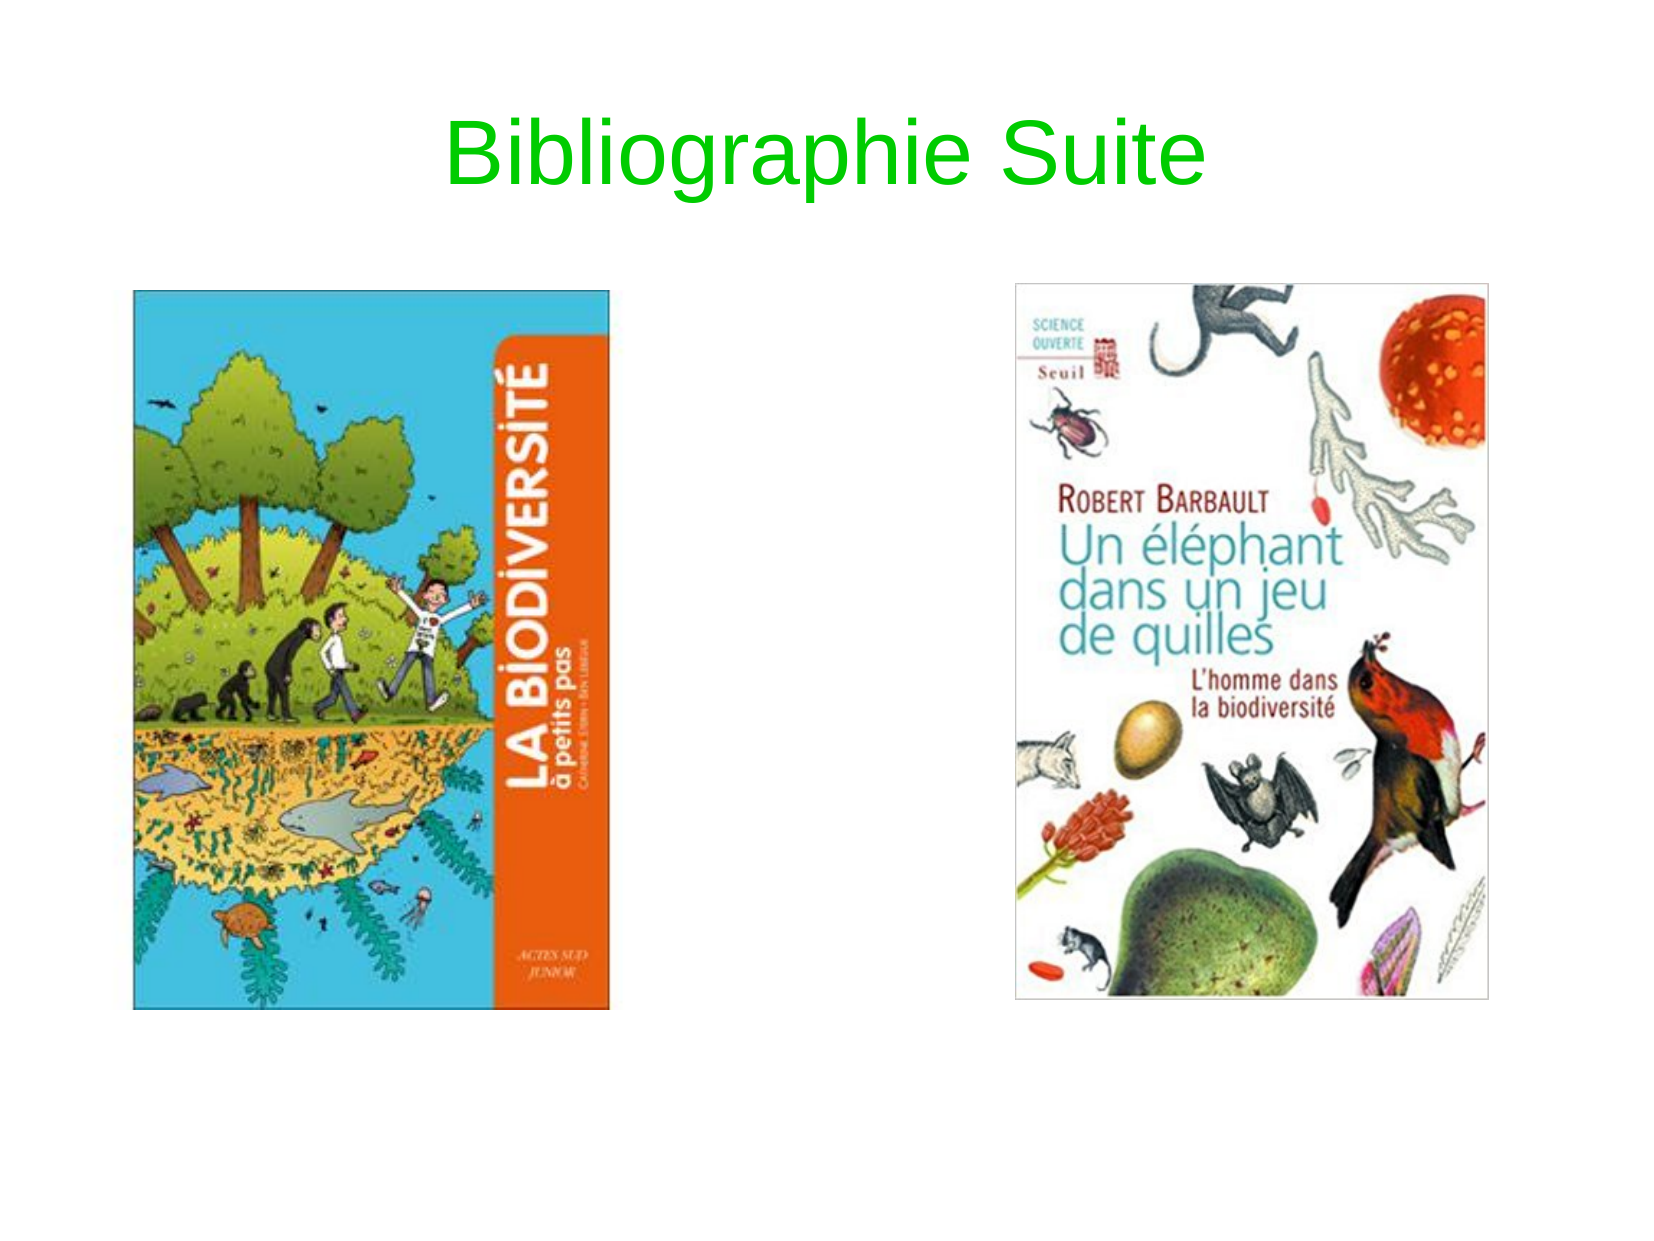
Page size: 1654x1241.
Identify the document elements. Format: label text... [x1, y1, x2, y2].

picture [13, 290, 733, 1010]
title Bibliographie Suite [82, 49, 1571, 257]
picture [1015, 283, 1489, 1001]
